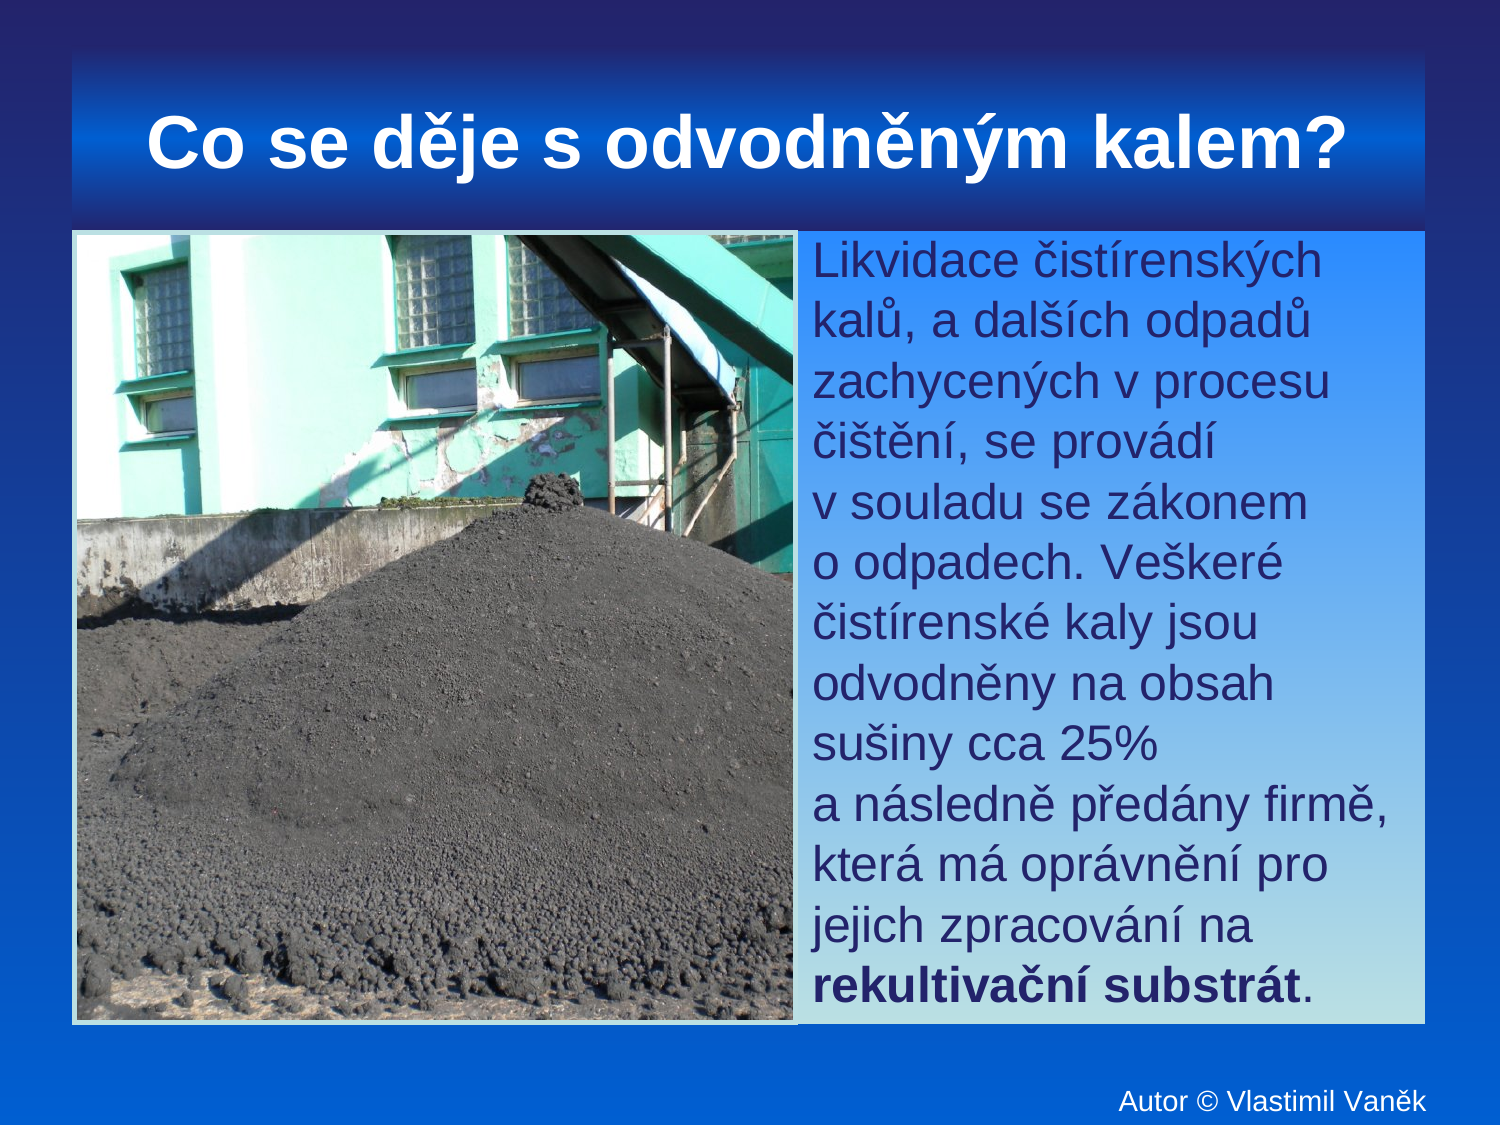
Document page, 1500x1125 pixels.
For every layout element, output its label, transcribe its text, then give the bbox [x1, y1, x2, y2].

list Likvidace čistírenských kalů, a dalších odpadů zachycených v procesu čištění, se provádí v souladu se zákonem o odpadech. Veškeré čistírenské kaly jsou odvodněny na obsah sušiny cca 25% a následně předány firmě, která má oprávnění pro jejich zpracování na rekultivační substrát. [798, 231, 1426, 1024]
text_box Autor © Vlastimil Vaněk [1103, 1074, 1442, 1125]
title Co se děje s odvodněným kalem? [71, 45, 1425, 233]
text_box [76, 234, 794, 1021]
